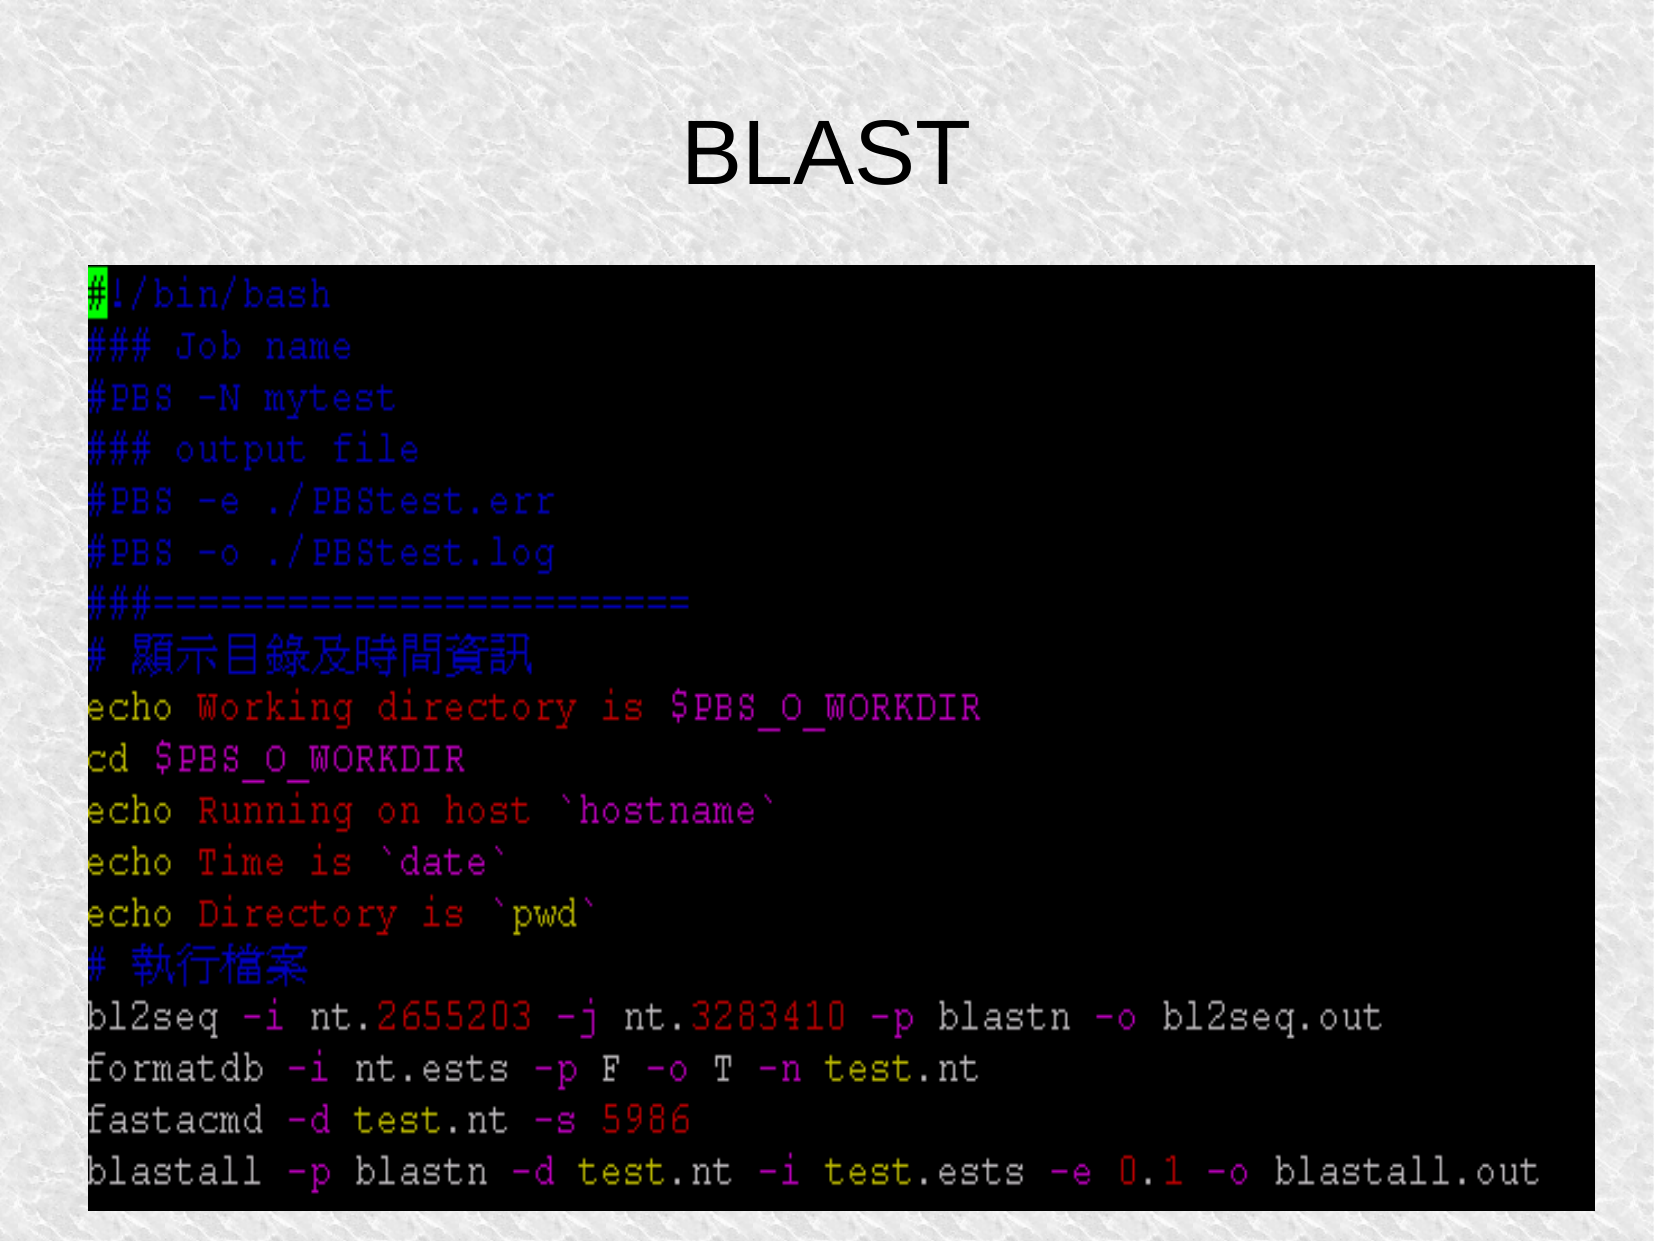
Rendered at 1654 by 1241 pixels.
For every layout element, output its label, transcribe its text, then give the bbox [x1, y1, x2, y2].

title BLAST [82, 56, 1571, 250]
picture [0, 0, 1654, 1241]
